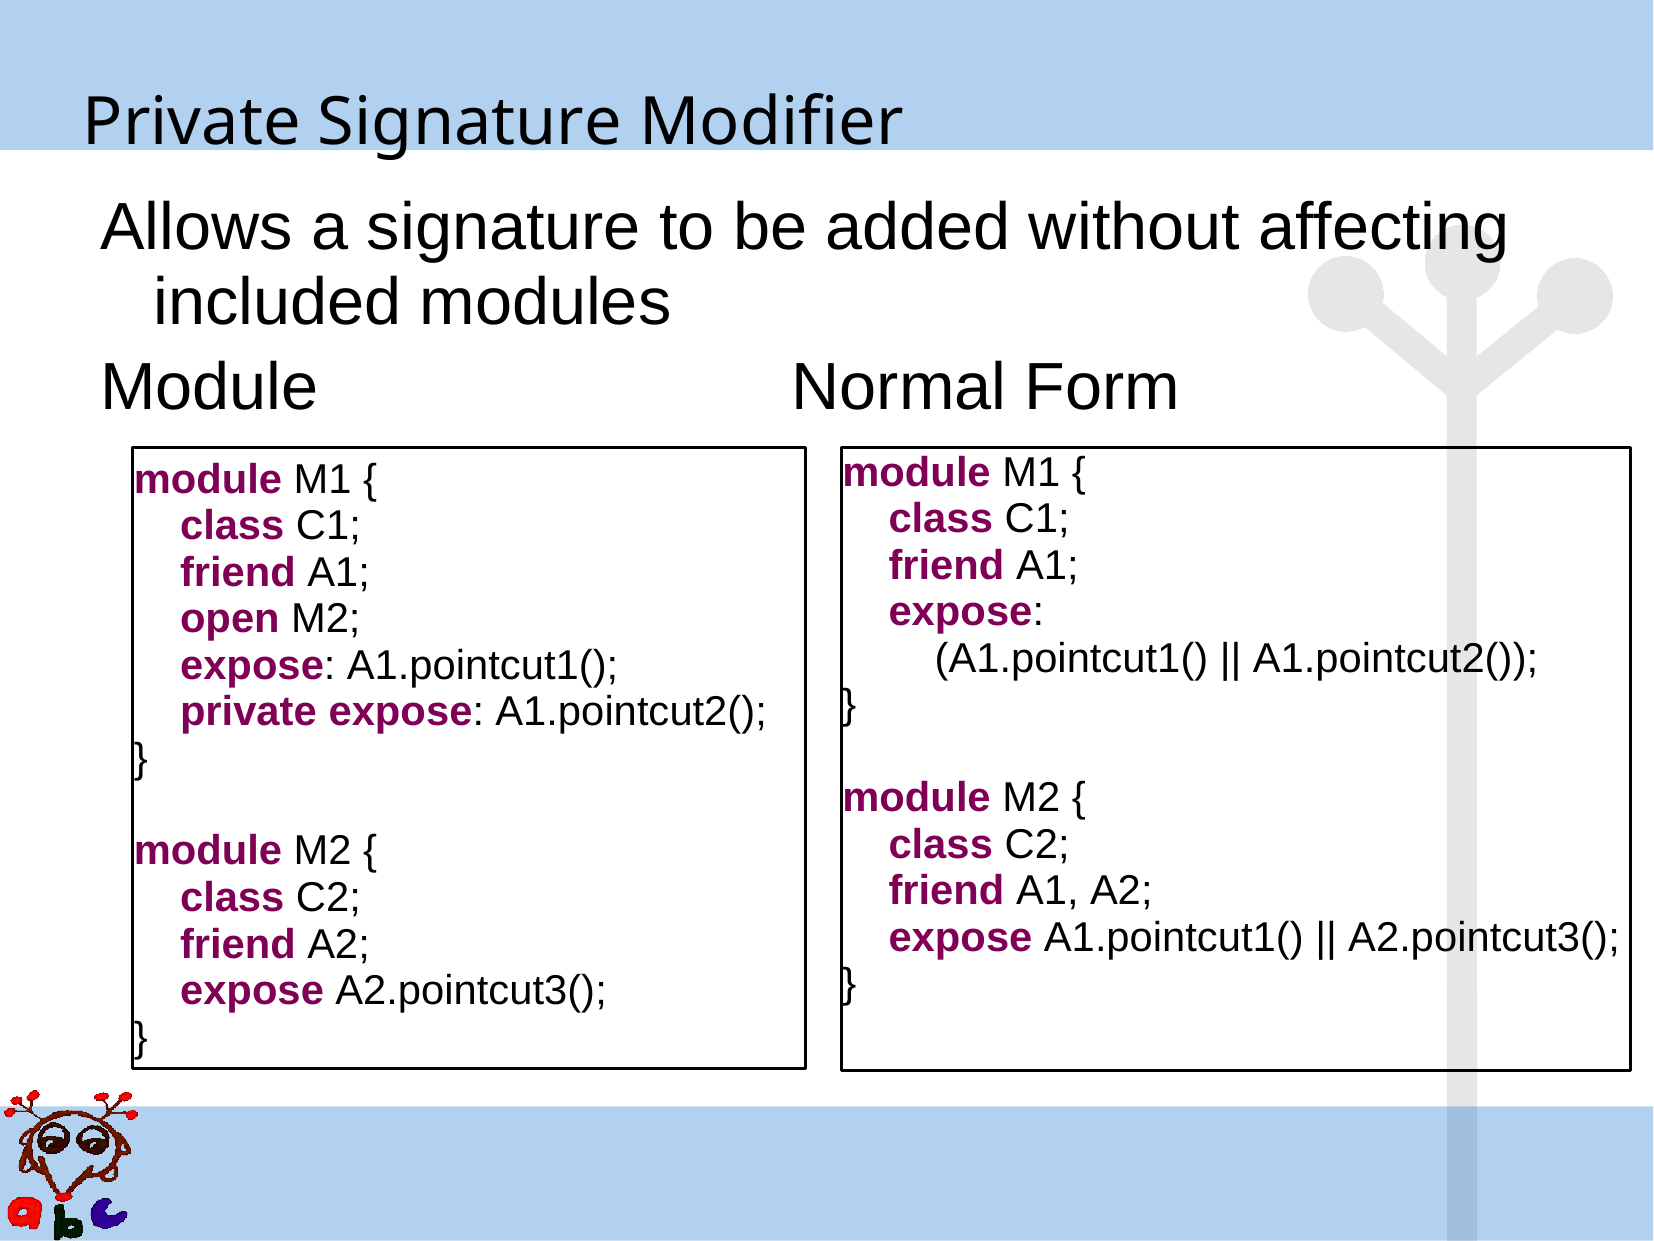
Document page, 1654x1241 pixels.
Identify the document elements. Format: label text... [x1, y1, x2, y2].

list Normal Form [809, 349, 1500, 424]
title Private Signature Modifier [82, 49, 1576, 188]
list Allows a signature to be added without affecting included modules [82, 189, 1571, 1053]
picture [0, 1088, 139, 1241]
text_box module M1 { class C1; friend A1; open M2; expose: A1.pointcut1(); private expose: A1.pointcut2(); } module M2 { class C2; friend A2; expose A2.pointcut3(); } [132, 447, 806, 1069]
list Module [82, 349, 809, 424]
text_box module M1 { class C1; friend A1; expose: (A1.pointcut1() || A1.pointcut2()); } module M2 { class C2; friend A1, A2; expose A1.pointcut1() || A2.pointcut3(); } [841, 447, 1631, 1071]
